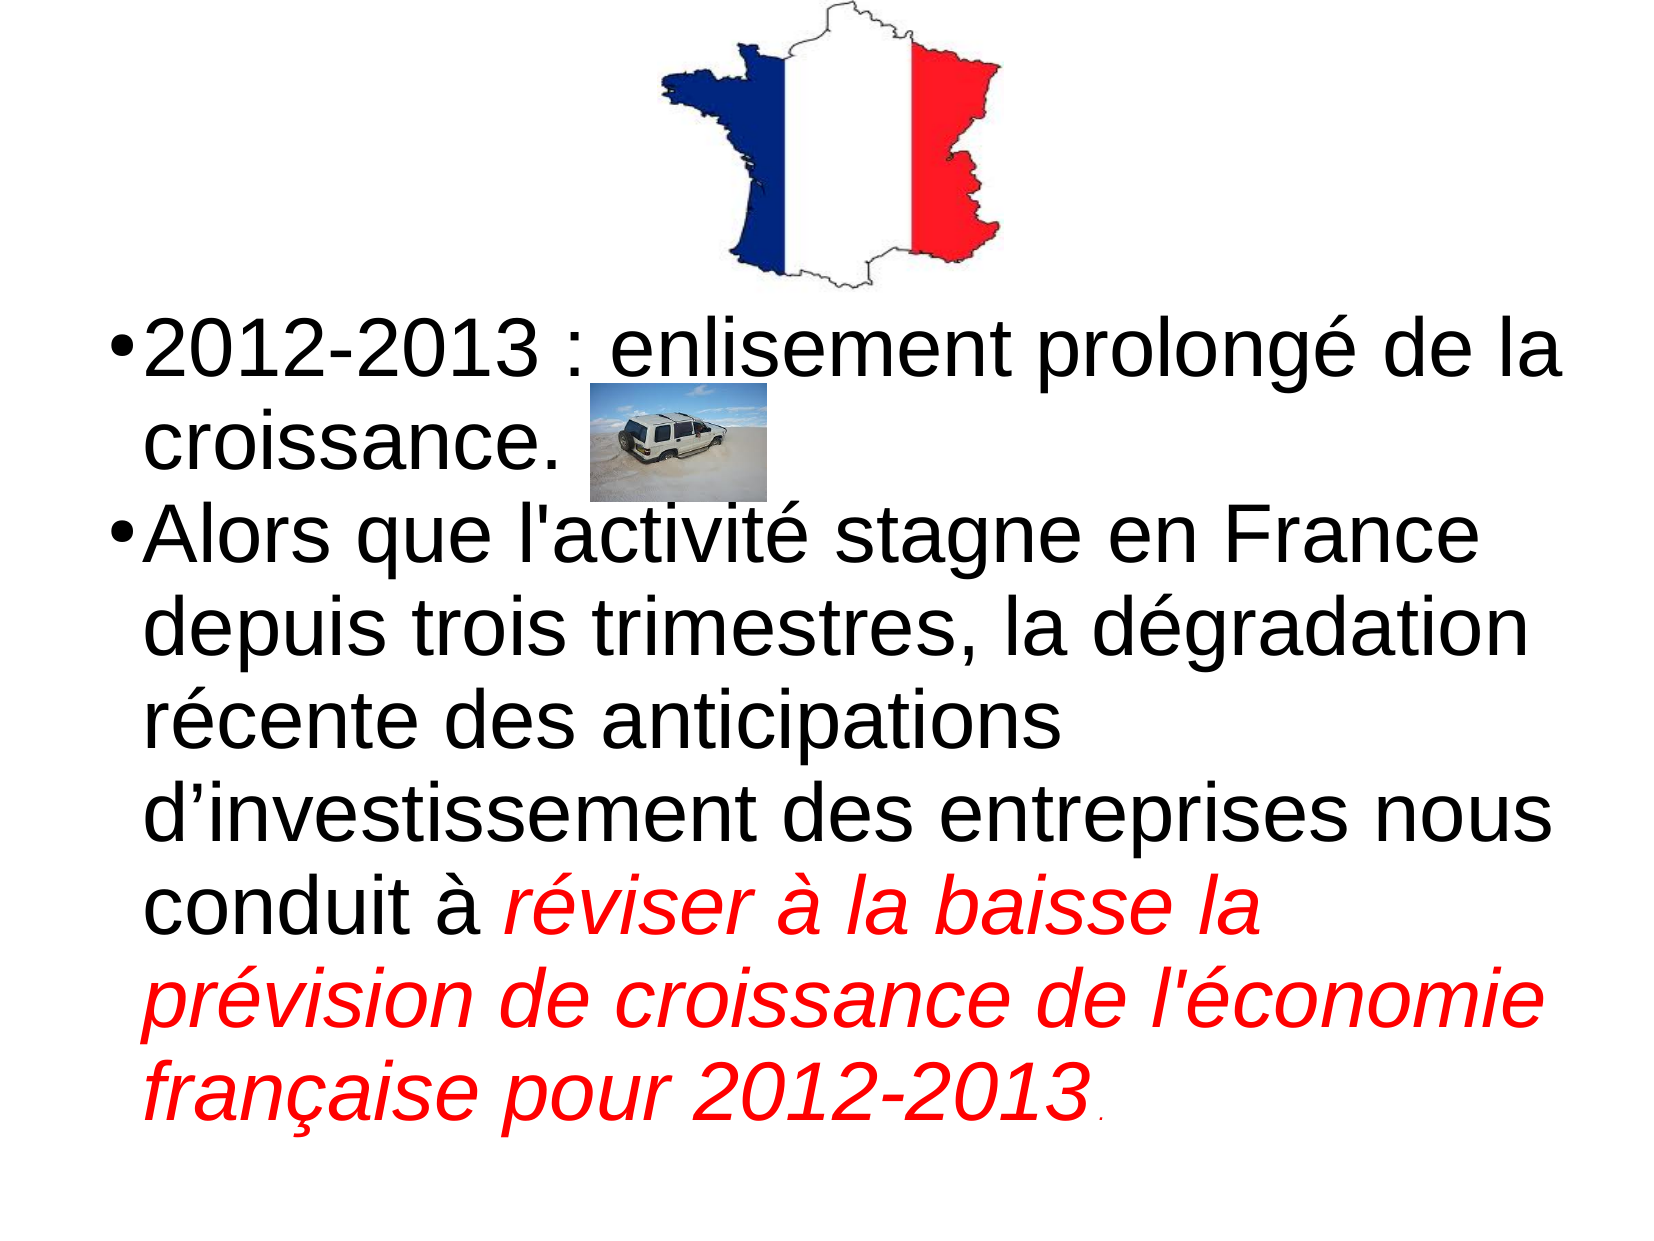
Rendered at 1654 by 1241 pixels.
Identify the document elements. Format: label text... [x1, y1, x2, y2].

picture [657, 0, 1004, 296]
picture [590, 383, 767, 502]
text_box 2012-2013 : enlisement prolongé de la croissance. Alors que l'activité stagne en France depuis trois trimestres, la dégradation récente des anticipations d’investissement des entreprises nous conduit à réviser à la baisse la prévision de croissance de l'économie française pour 2012-2013 . [21, 265, 1633, 1182]
